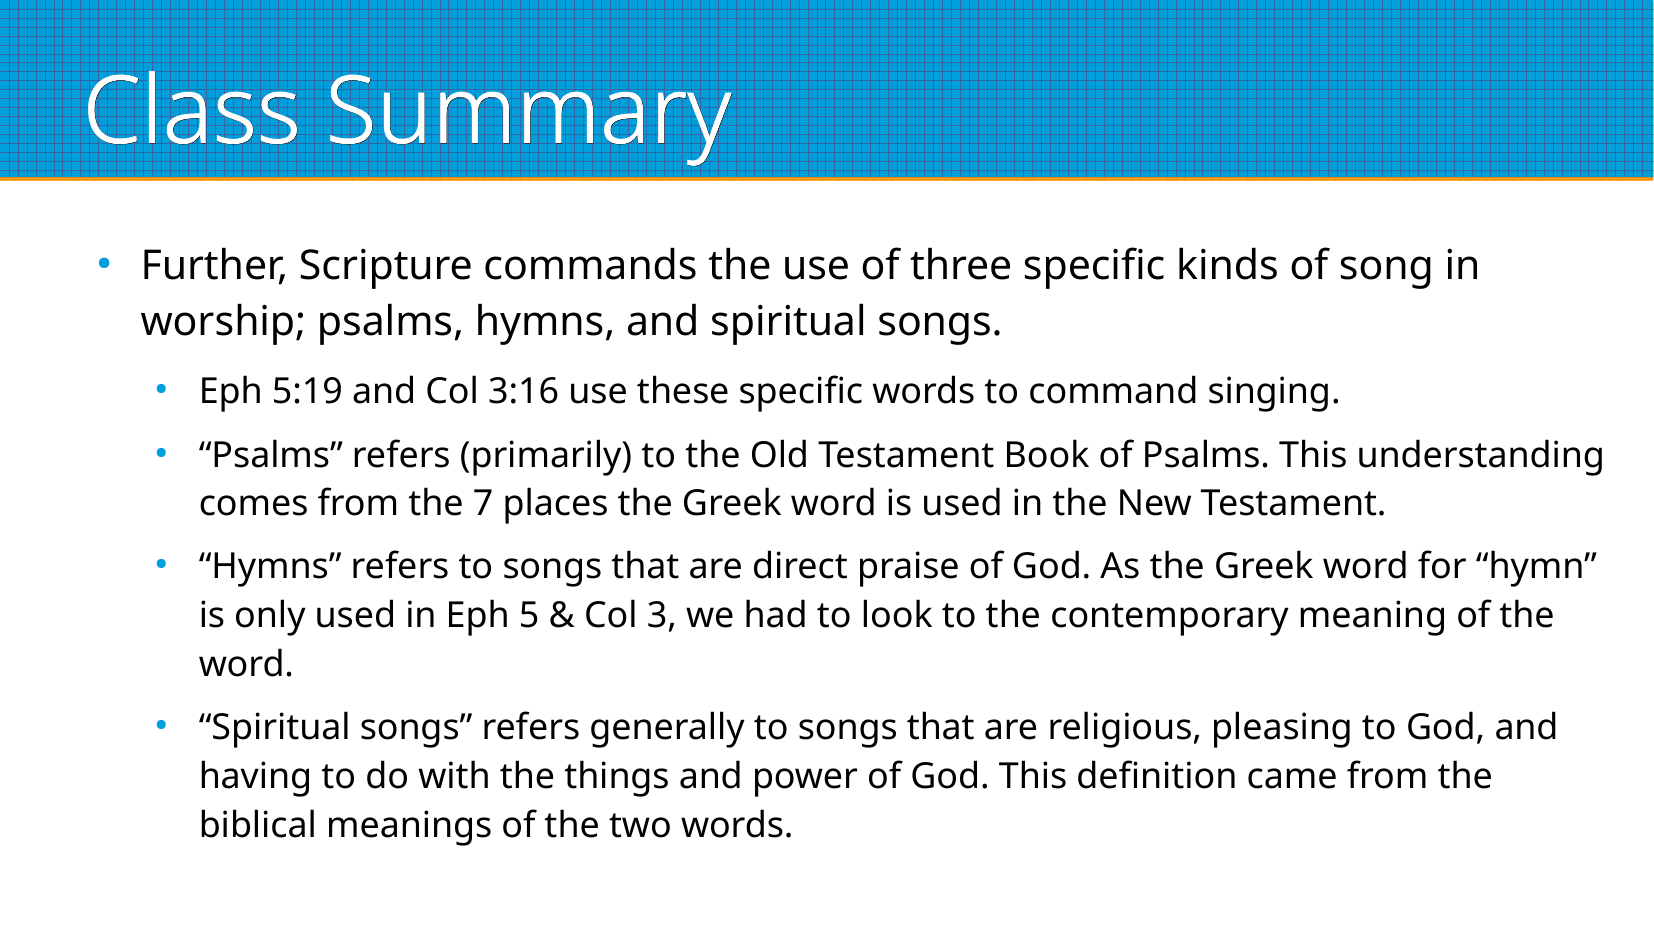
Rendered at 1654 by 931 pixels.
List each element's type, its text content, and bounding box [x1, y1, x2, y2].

list Further, Scripture commands the use of three specific kinds of song in worship; psalms, hymns, and spiritual songs. Eph 5:19 and Col 3:16 use these specific words to command singing. “Psalms” refers (primarily) to the Old Testament Book of Psalms. This understanding comes from the 7 places the Greek word is used in the New Testament. “Hymns” refers to songs that are direct praise of God. As the Greek word for “hymn” is only used in Eph 5 & Col 3, we had to look to the contemporary meaning of the word. “Spiritual songs” refers generally to songs that are religious, pleasing to God, and having to do with the things and power of God. This definition came from the biblical meanings of the two words. [82, 236, 1613, 863]
title Class Summary [82, 14, 1571, 171]
